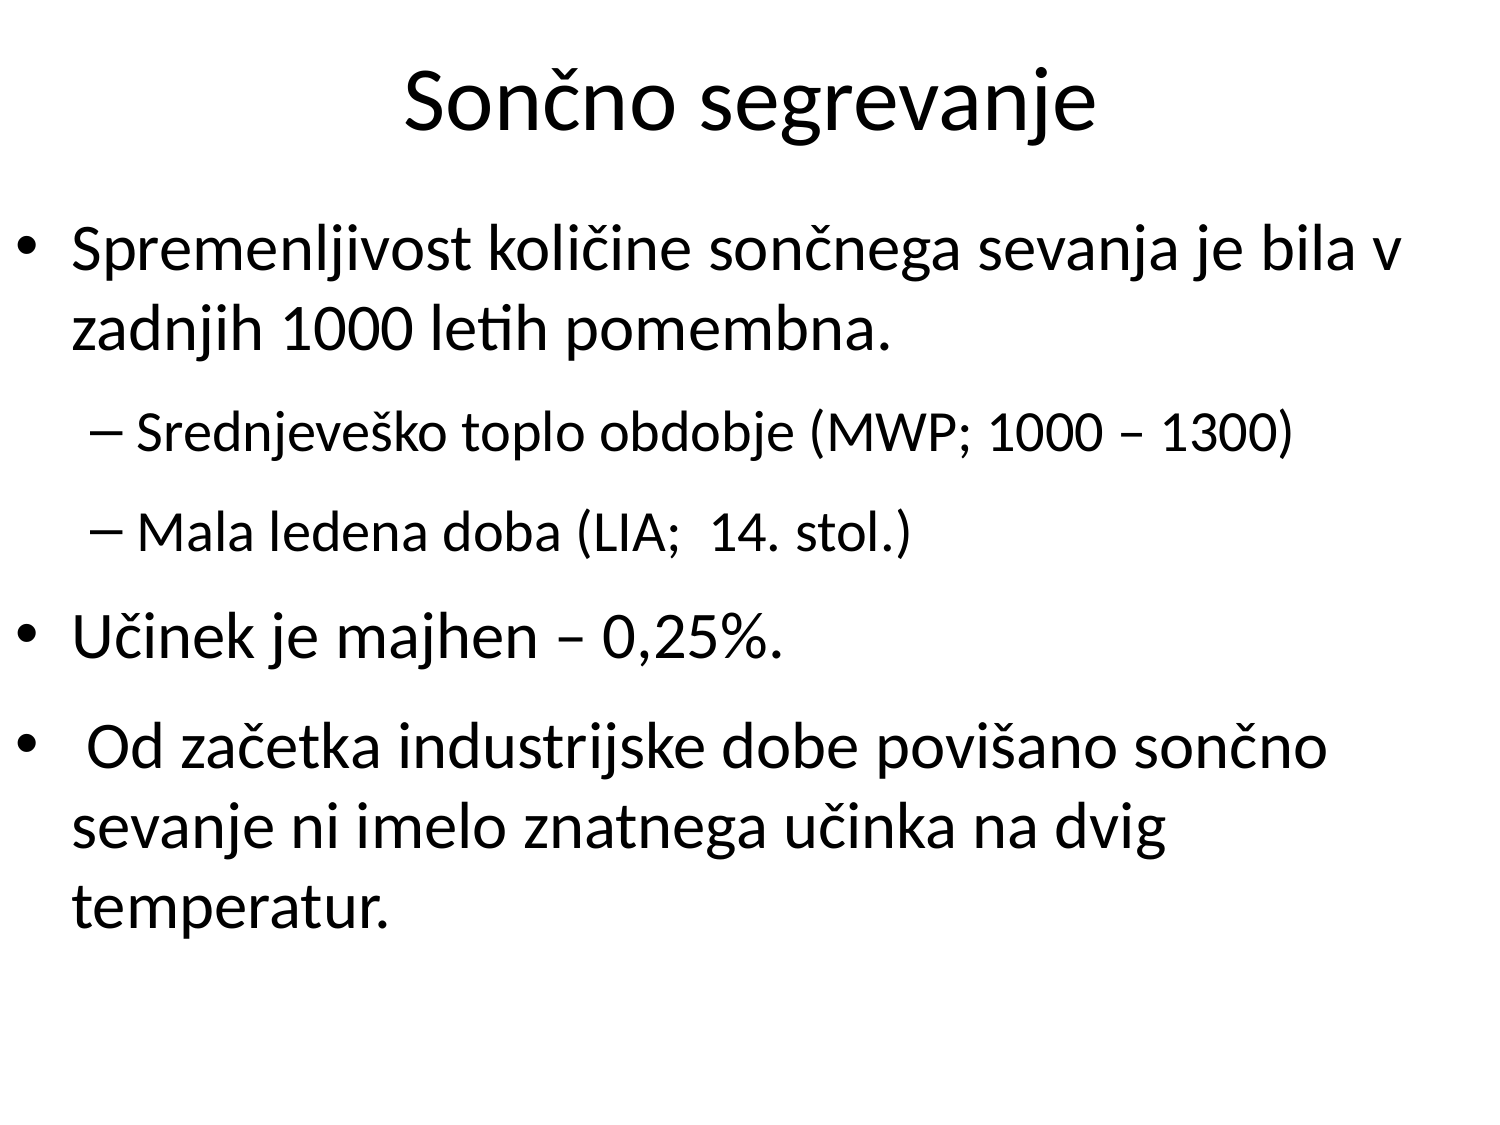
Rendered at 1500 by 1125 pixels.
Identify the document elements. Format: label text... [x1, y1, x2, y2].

title Sončno segrevanje [76, 0, 1427, 188]
list Spremenljivost količine sončnega sevanja je bila v zadnjih 1000 letih pomembna. Srednjeveško toplo obdobje (MWP; 1000 – 1300) Mala ledena doba (LIA; 14. stol.) Učinek je majhen – 0,25%. Od začetka industrijske dobe povišano sončno sevanje ni imelo znatnega učinka na dvig temperatur. [0, 196, 1500, 1005]
